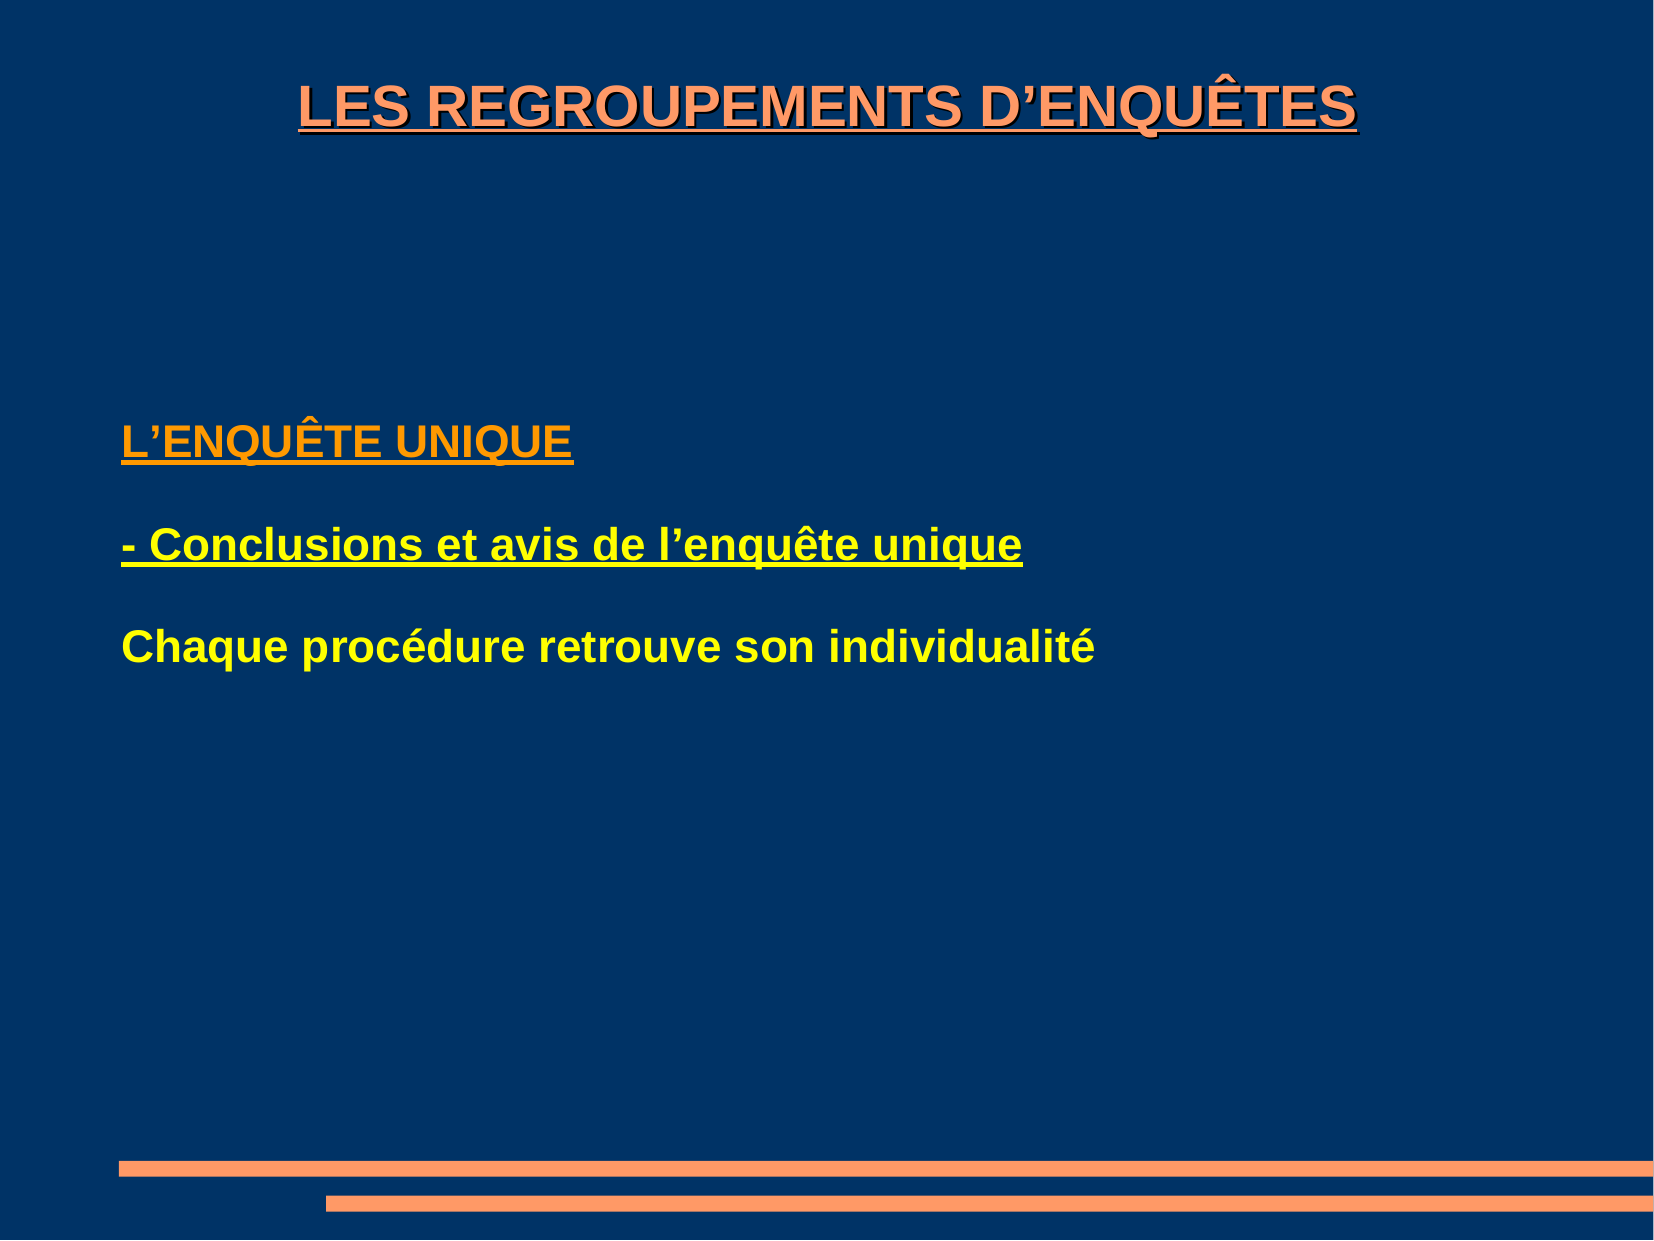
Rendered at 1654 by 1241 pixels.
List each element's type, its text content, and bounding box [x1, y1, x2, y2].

subtitle L’ENQUÊTE UNIQUE - Conclusions et avis de l’enquête unique Chaque procédure retrouve son individualité [121, 201, 1561, 1143]
title LES REGROUPEMENTS D’ENQUÊTES [121, 46, 1534, 166]
